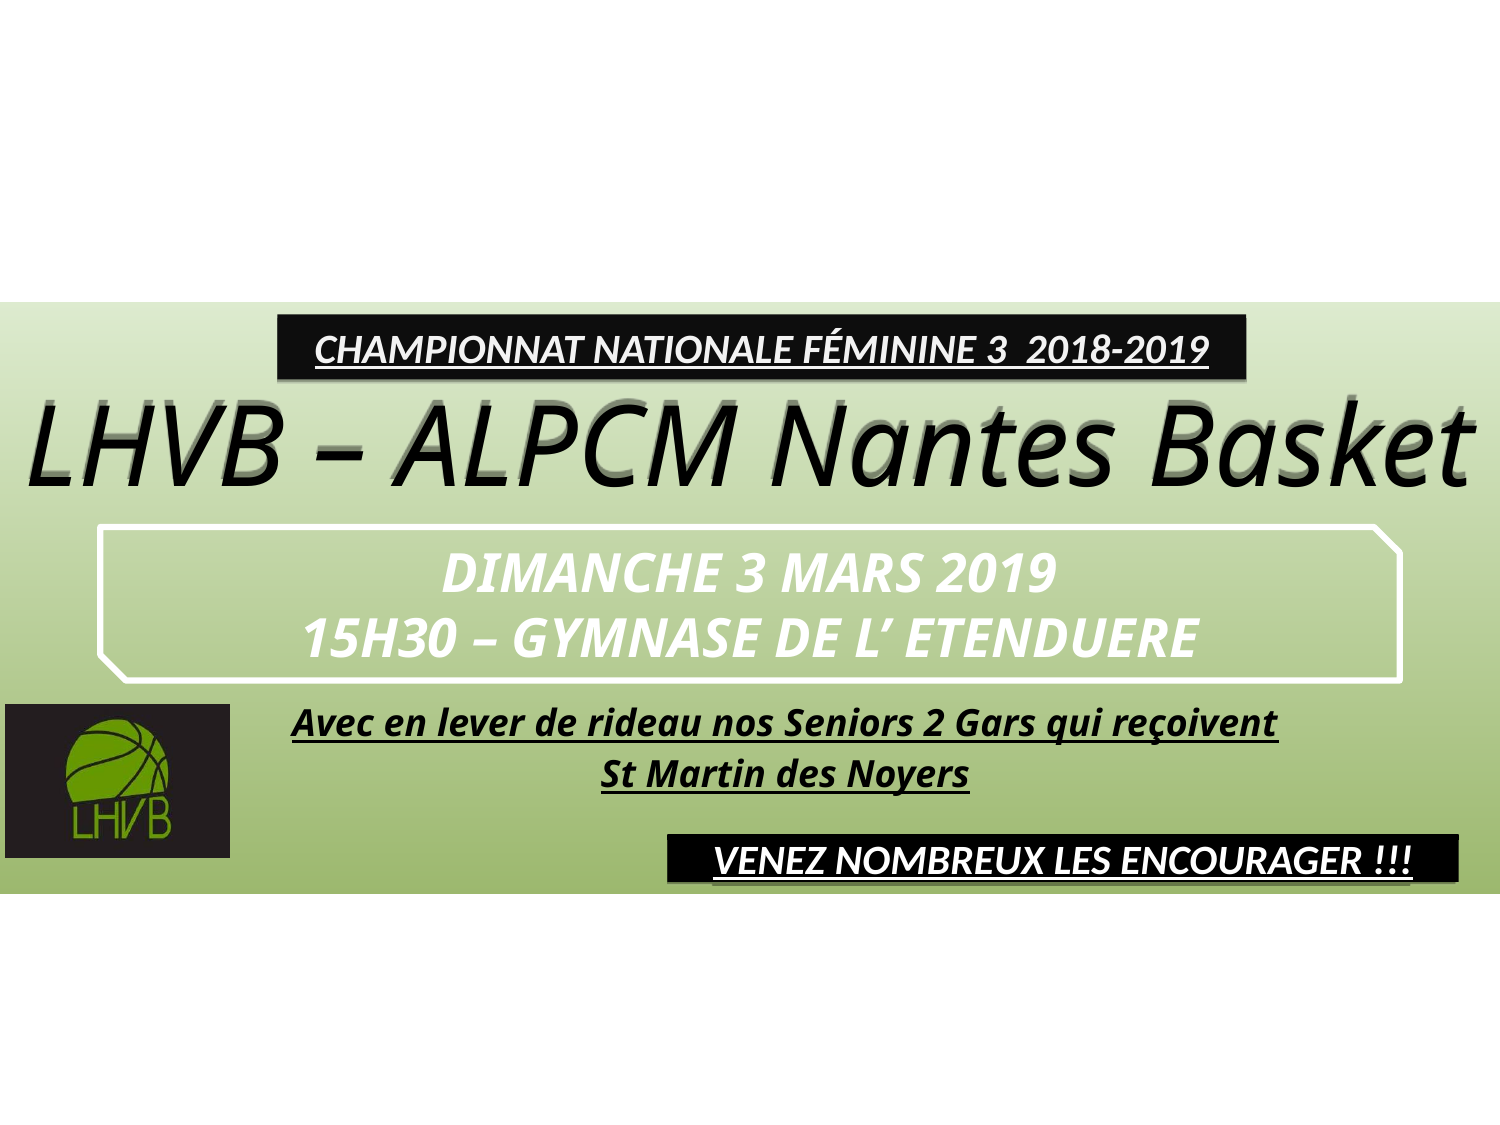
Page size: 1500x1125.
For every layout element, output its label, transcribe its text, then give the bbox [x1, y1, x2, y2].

text_box [0, 509, 1500, 894]
text_box [0, 302, 1500, 373]
text_box DIMANCHE 3 MARS 2019 15H30 – GYMNASE DE L’ ETENDUERE [100, 527, 1400, 681]
text_box LHVB – ALPCM Nantes Basket [0, 373, 1500, 509]
text_box CHAMPIONNAT NATIONALE FÉMININE 3 2018-2019 [277, 314, 1247, 380]
text_box Avec en lever de rideau nos Seniors 2 Gars qui reçoivent St Martin des Noyers [271, 689, 1300, 882]
picture [5, 704, 230, 858]
text_box VENEZ NOMBREUX LES ENCOURAGER !!! [1300, 834, 1459, 882]
